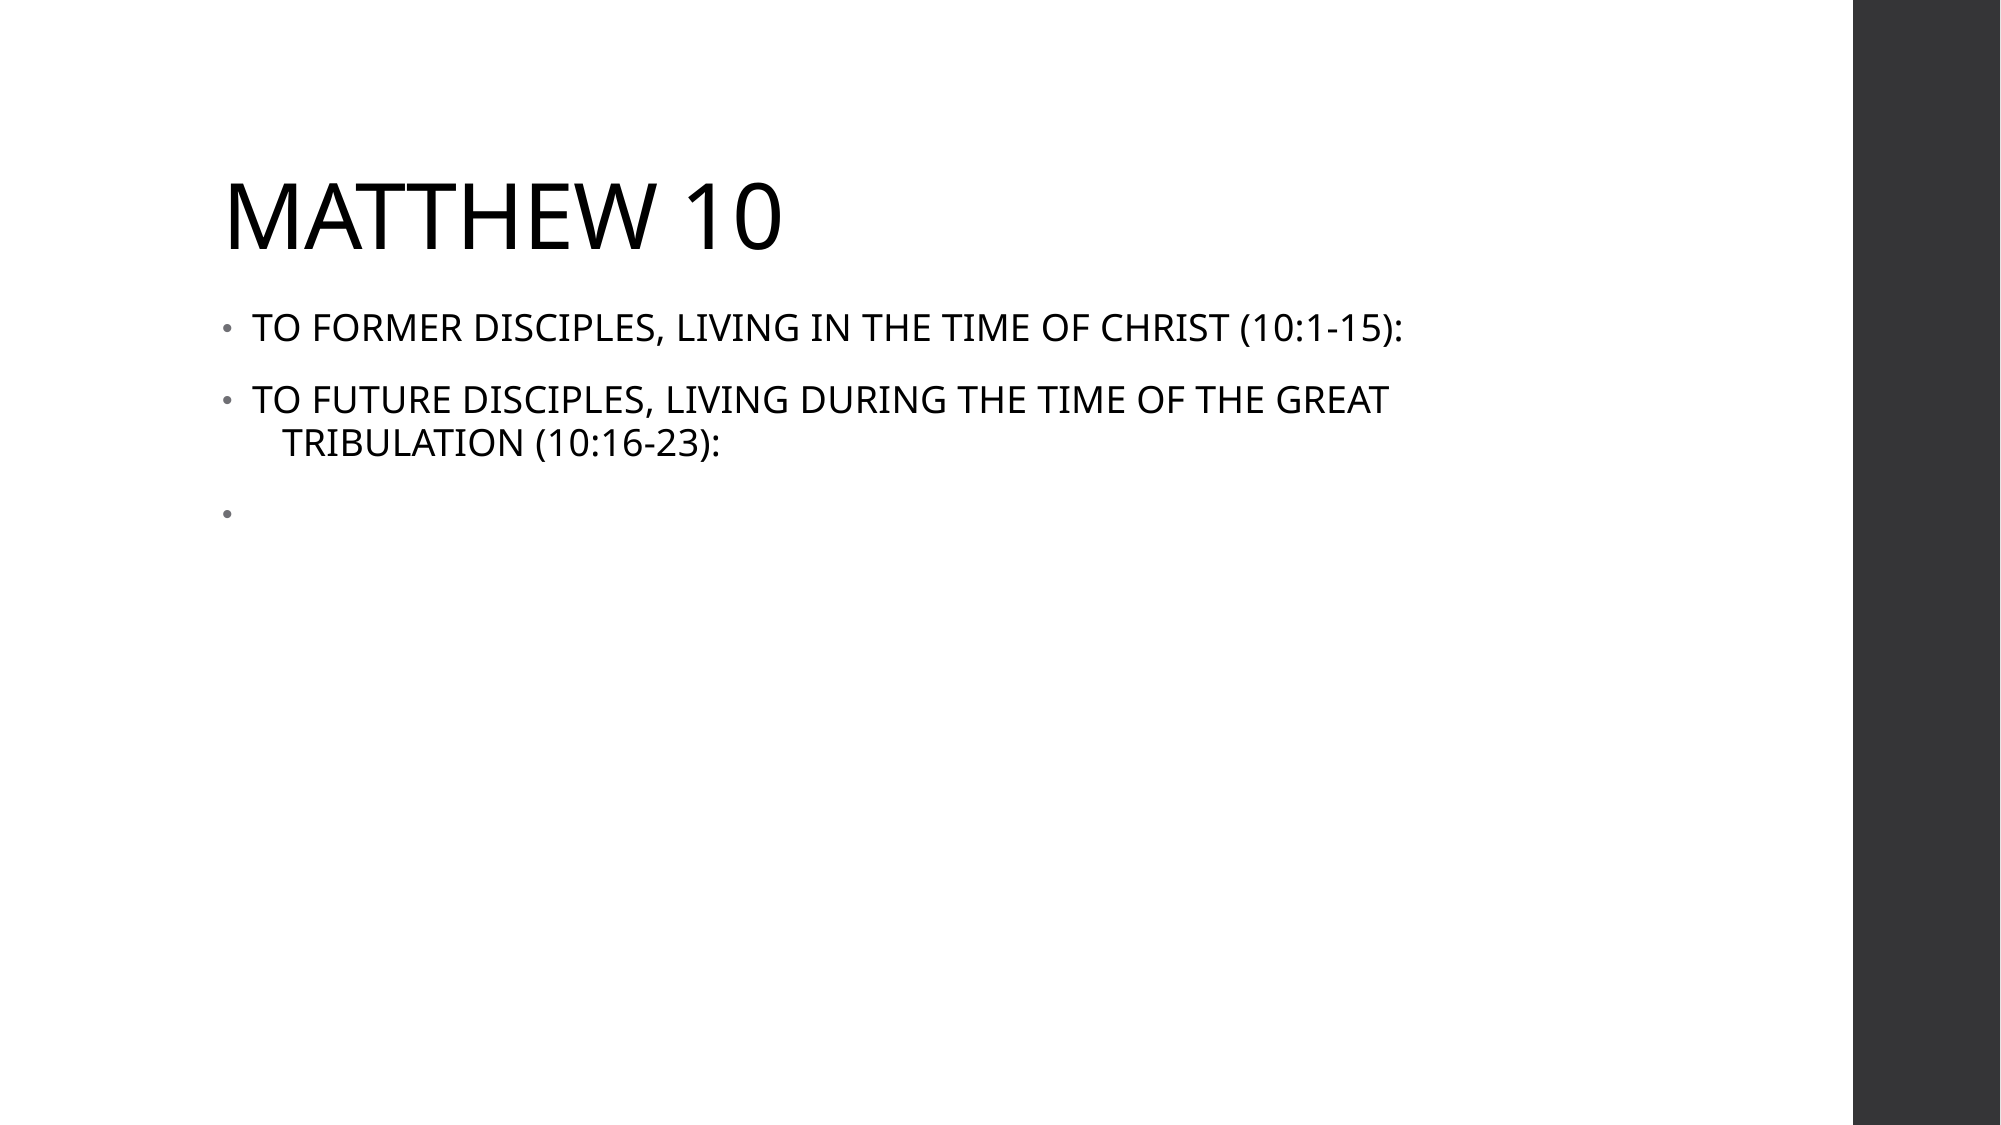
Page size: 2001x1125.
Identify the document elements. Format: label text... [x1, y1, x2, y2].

list TO FORMER DISCIPLES, LIVING IN THE TIME OF CHRIST (10:1-15): TO FUTURE DISCIPLES, LIVING DURING THE TIME OF THE GREAT TRIBULATION (10:16-23): [206, 299, 1617, 1014]
title MATTHEW 10 [206, 60, 1797, 278]
